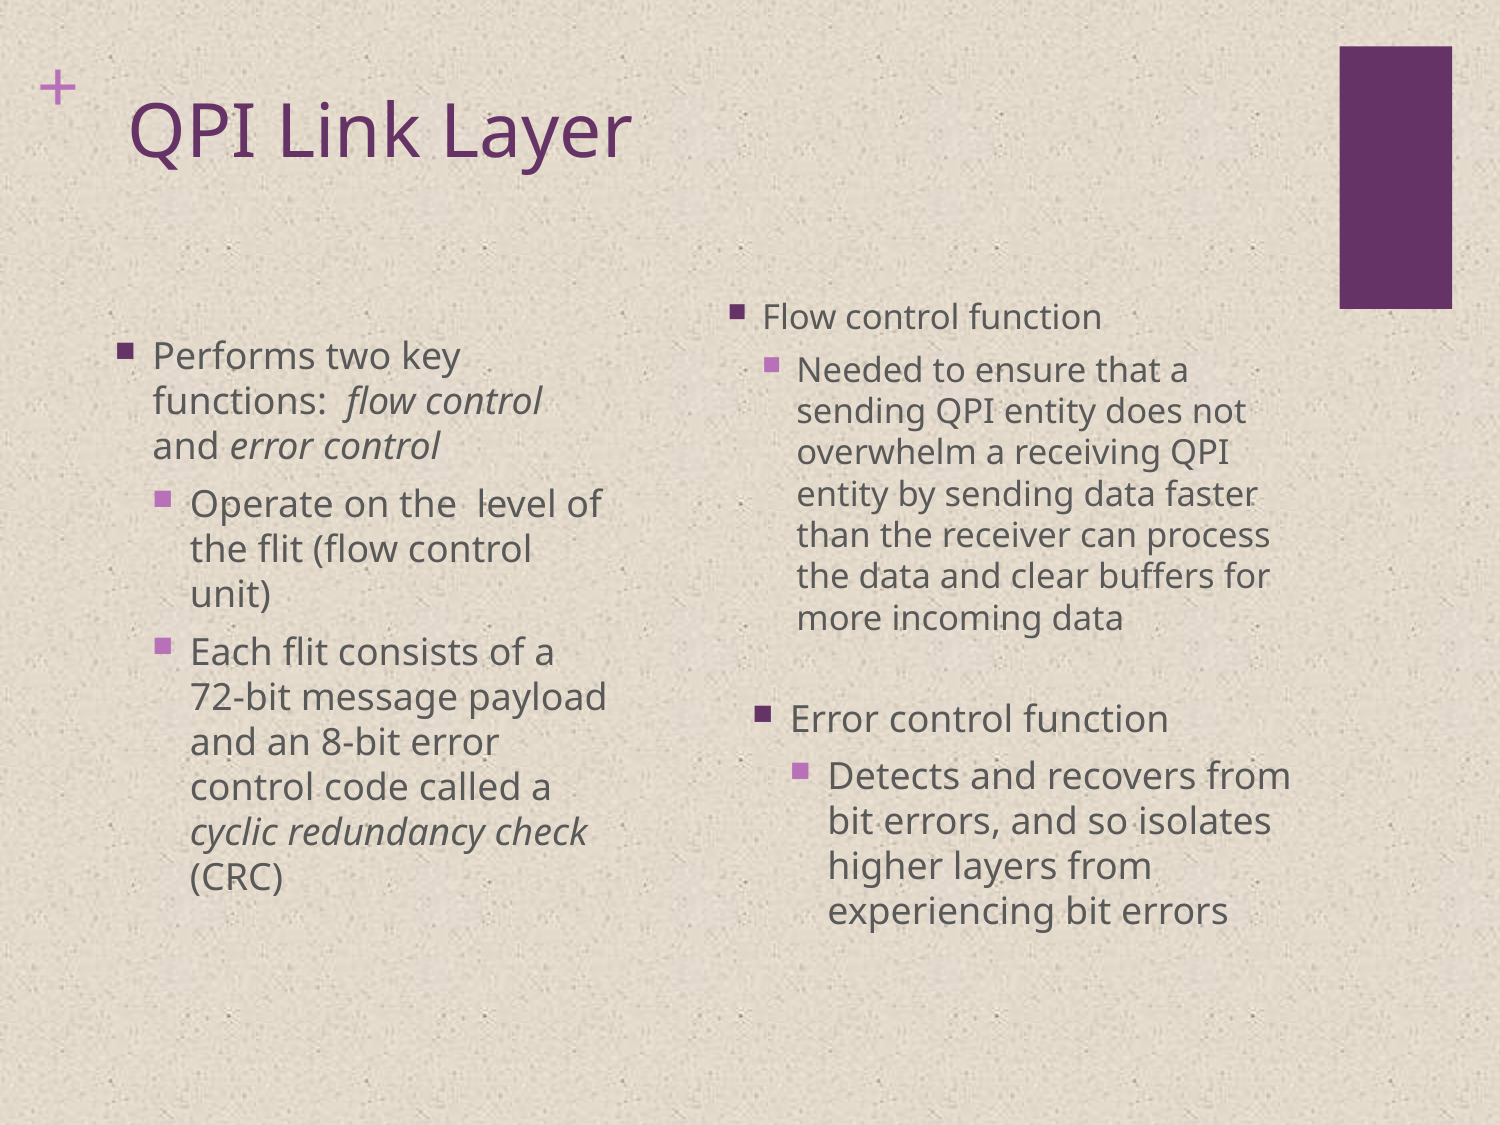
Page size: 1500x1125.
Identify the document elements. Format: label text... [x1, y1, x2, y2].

list Performs two key functions: flow control and error control Operate on the level of the flit (flow control unit) Each flit consists of a 72-bit message payload and an 8-bit error control code called a cyclic redundancy check (CRC) [99, 324, 625, 1013]
list Error control function Detects and recovers from bit errors, and so isolates higher layers from experiencing bit errors [737, 687, 1338, 1010]
list Flow control function Needed to ensure that a sending QPI entity does not overwhelm a receiving QPI entity by sending data faster than the receiver can process the data and clear buffers for more incoming data [712, 287, 1313, 650]
picture [0, 0, 1500, 1125]
title QPI Link Layer [112, 75, 1377, 259]
